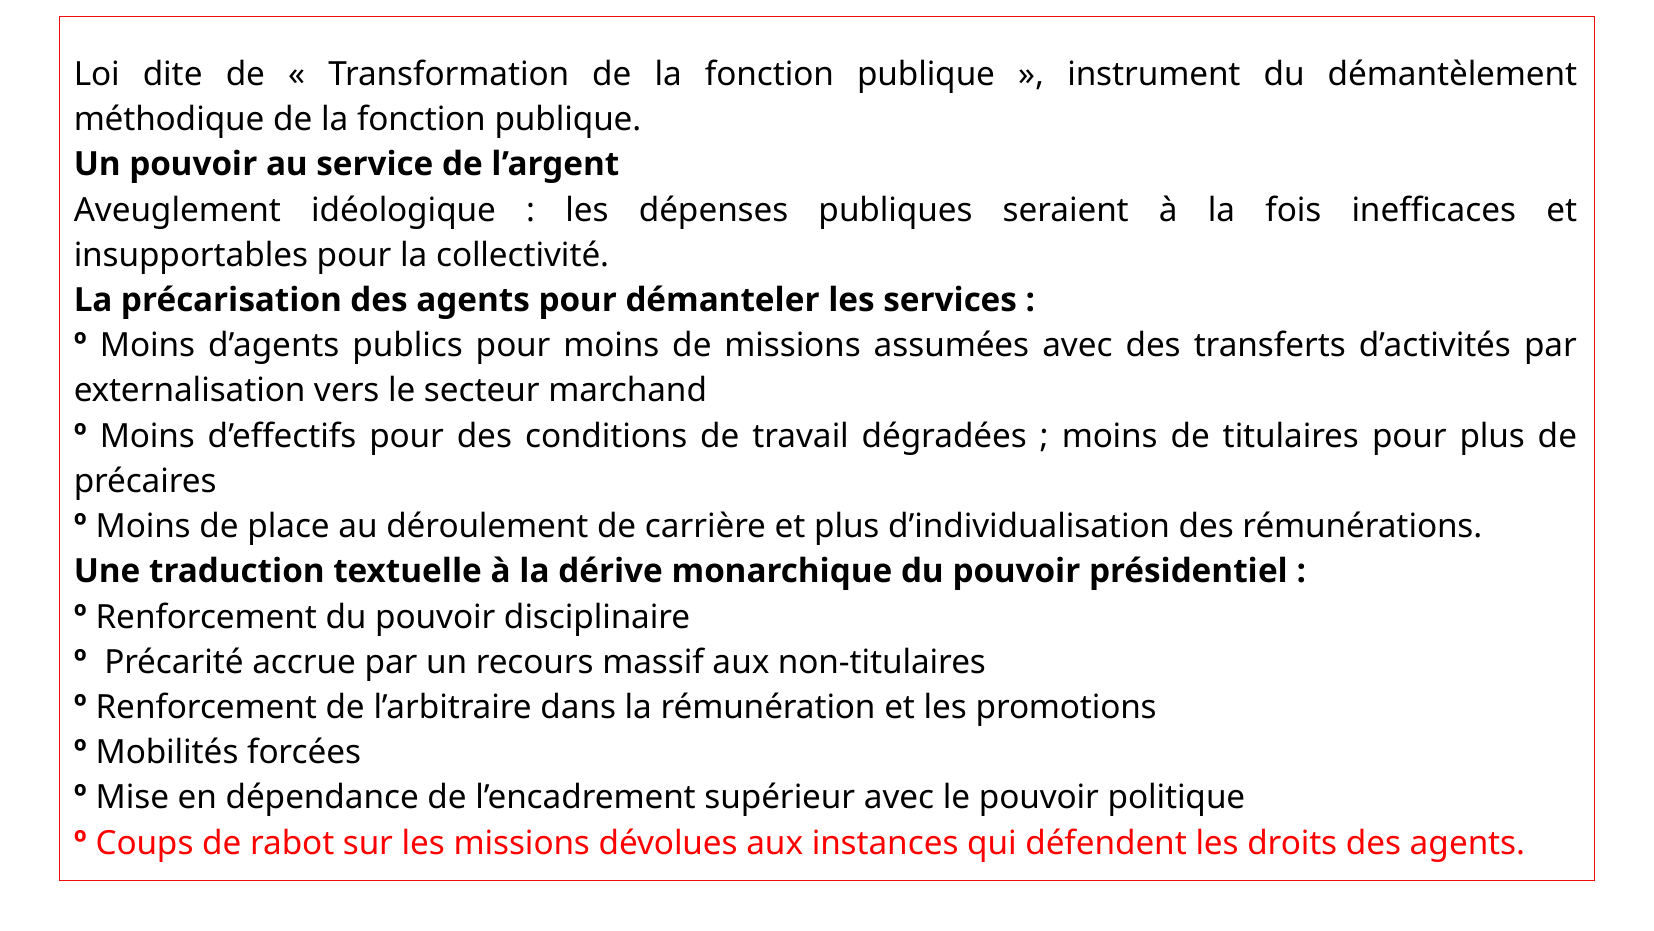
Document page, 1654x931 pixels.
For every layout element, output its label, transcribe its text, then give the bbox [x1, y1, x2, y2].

text_box Loi dite de « Transformation de la fonction publique », instrument du démantèlement méthodique de la fonction publique. Un pouvoir au service de l’argent Aveuglement idéologique : les dépenses publiques seraient à la fois inefficaces et insupportables pour la collectivité. La précarisation des agents pour démanteler les services : º Moins d’agents publics pour moins de missions assumées avec des transferts d’activités par externalisation vers le secteur marchand º Moins d’effectifs pour des conditions de travail dégradées ; moins de titulaires pour plus de précaires º Moins de place au déroulement de carrière et plus d’individualisation des rémunérations. Une traduction textuelle à la dérive monarchique du pouvoir présidentiel : º Renforcement du pouvoir disciplinaire º Précarité accrue par un recours massif aux non-titulaires º Renforcement de l’arbitraire dans la rémunération et les promotions º Mobilités forcées º Mise en dépendance de l’encadrement supérieur avec le pouvoir politique º Coups de rabot sur les missions dévolues aux instances qui défendent les droits des agents. [59, 16, 1595, 881]
